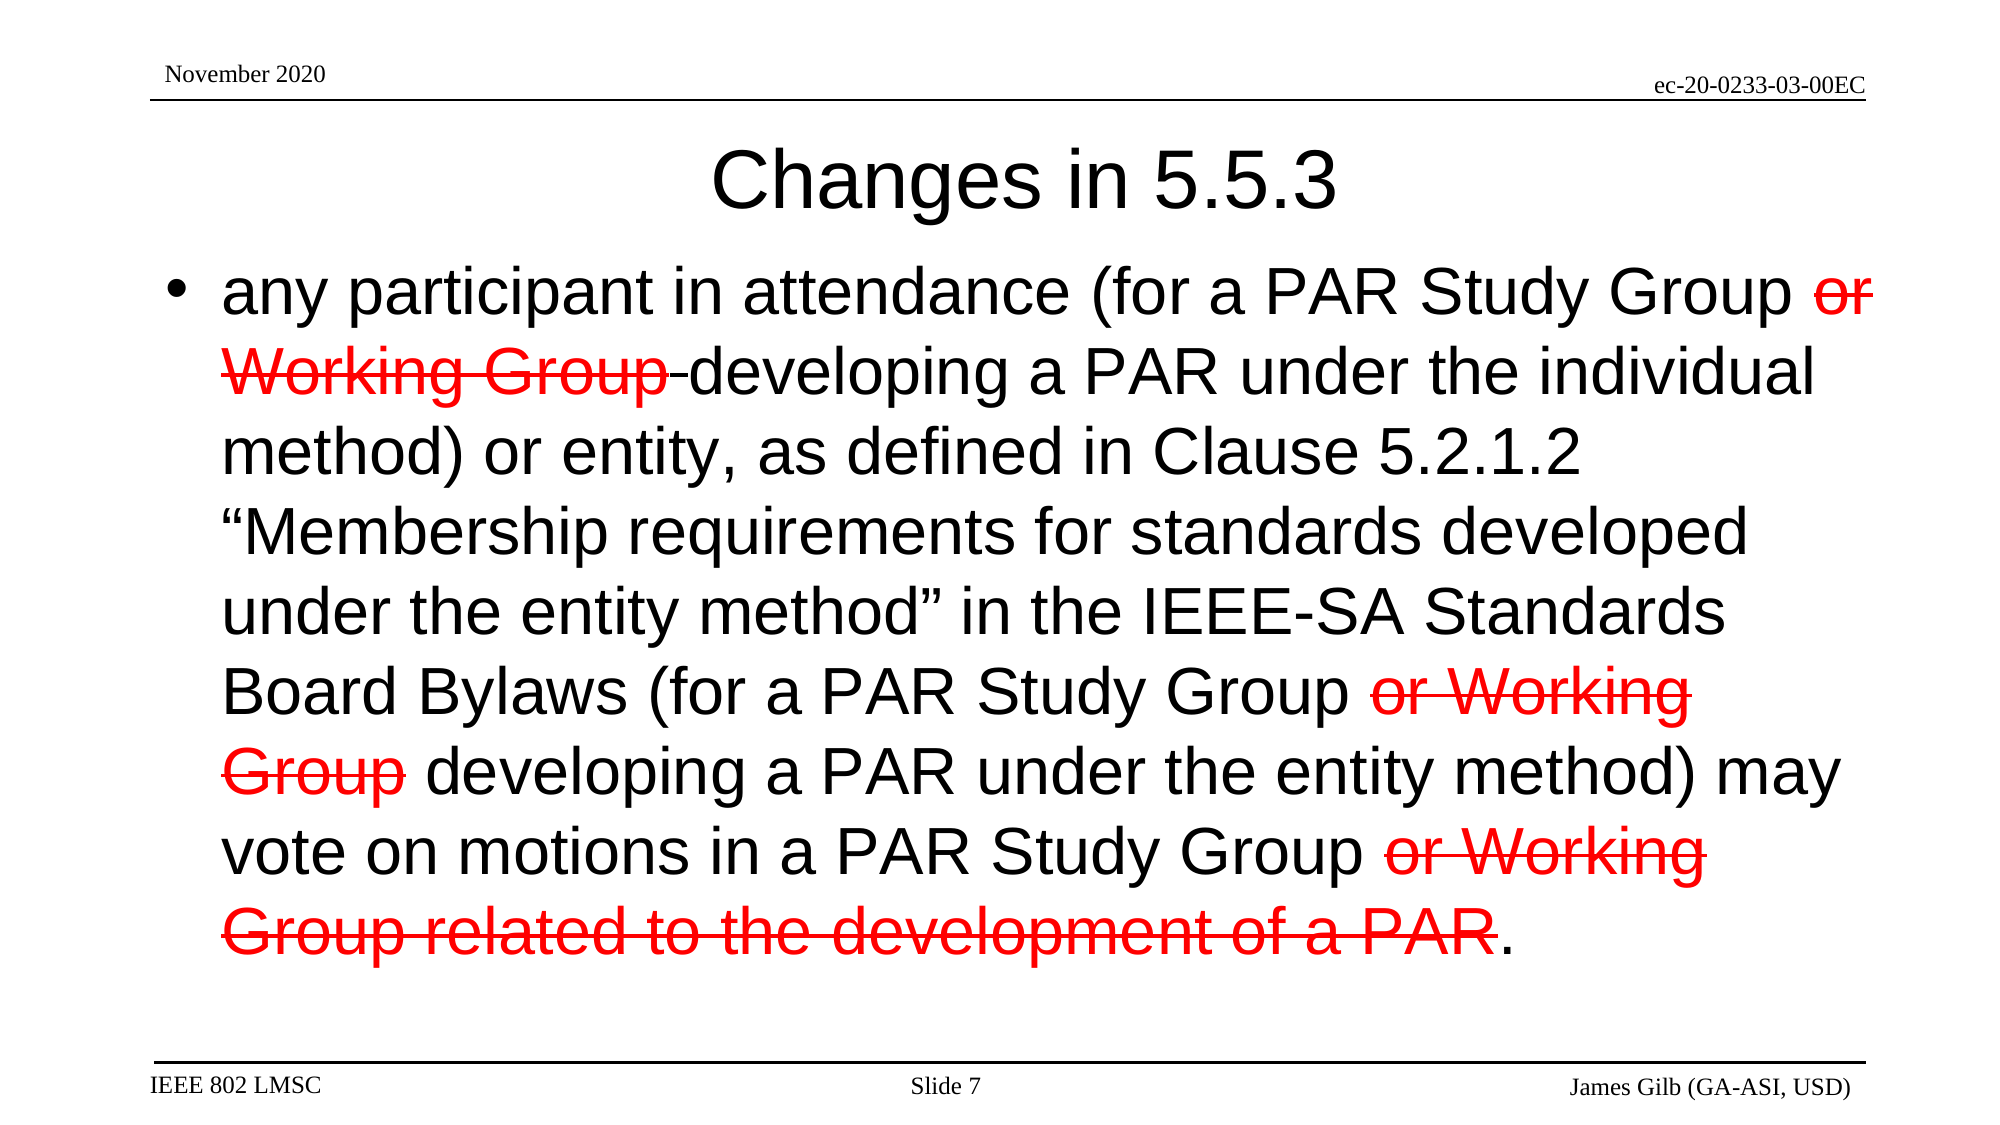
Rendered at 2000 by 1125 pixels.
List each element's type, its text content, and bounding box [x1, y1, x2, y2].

title Changes in 5.5.3 [150, 112, 1900, 238]
list any participant in attendance (for a PAR Study Group or Working Group developing a PAR under the individual method) or entity, as defined in Clause 5.2.1.2 “Membership requirements for standards developed under the entity method” in the IEEE-SA Standards Board Bylaws (for a PAR Study Group or Working Group developing a PAR under the entity method) may vote on motions in a PAR Study Group or Working Group related to the development of a PAR. [150, 239, 1900, 1051]
